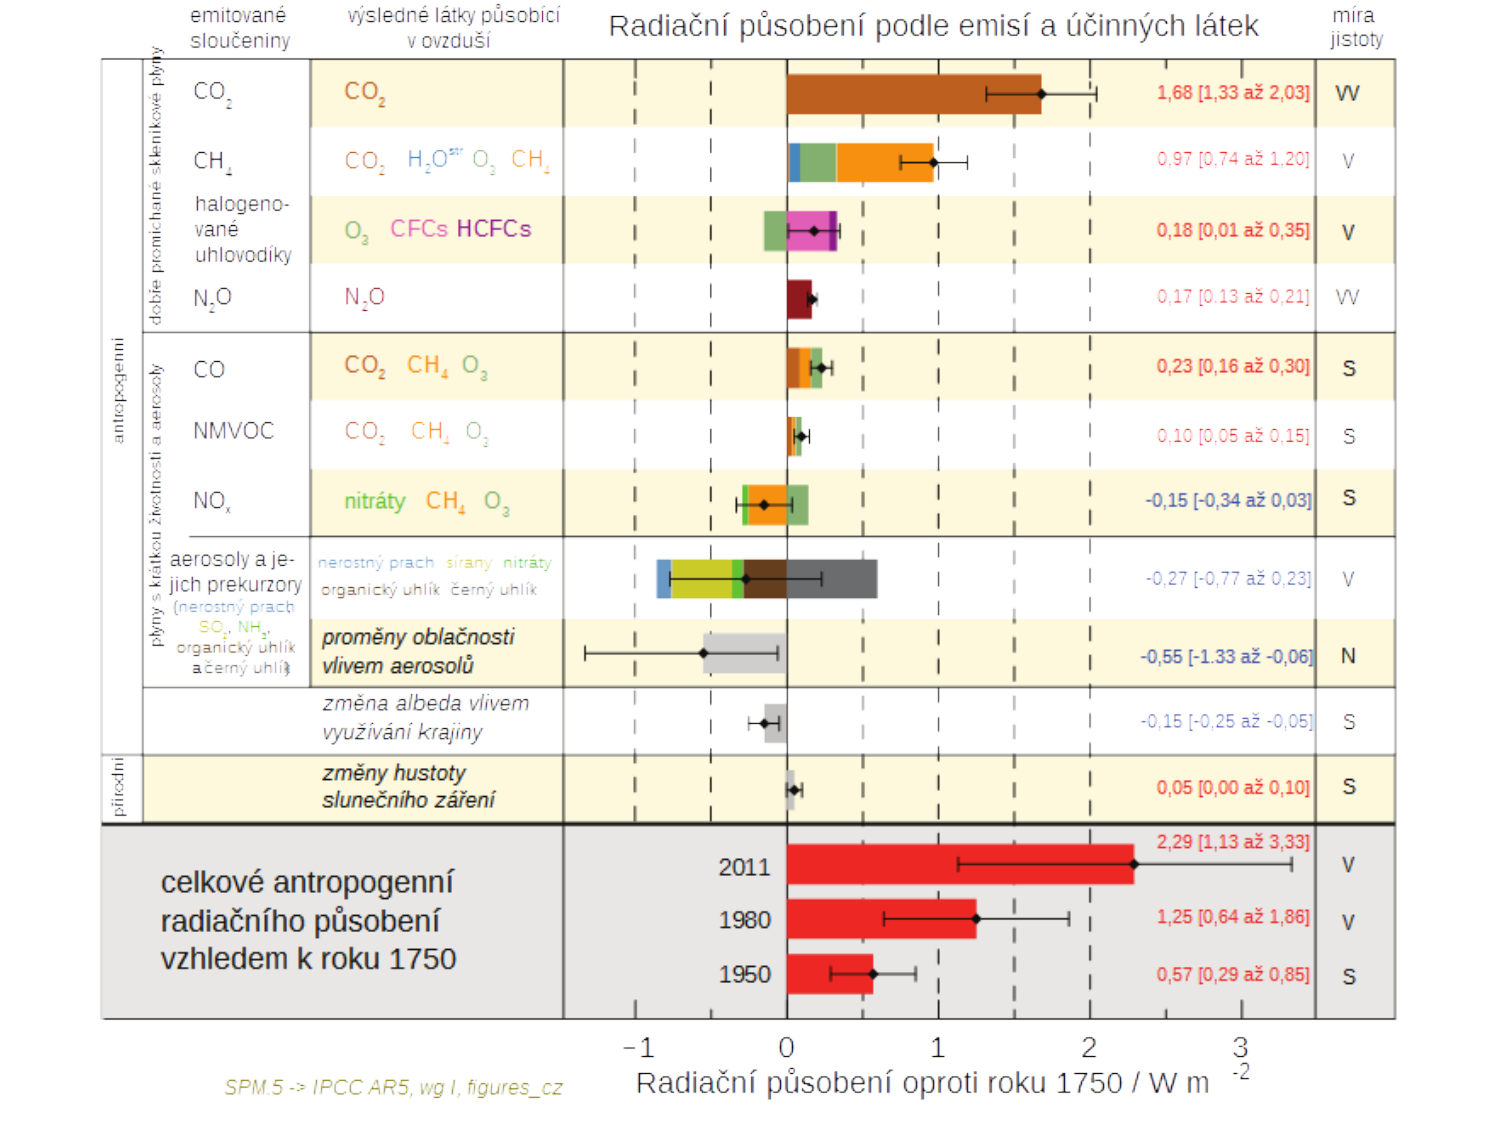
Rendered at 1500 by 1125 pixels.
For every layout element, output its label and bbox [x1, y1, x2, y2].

picture [100, 0, 1404, 1107]
